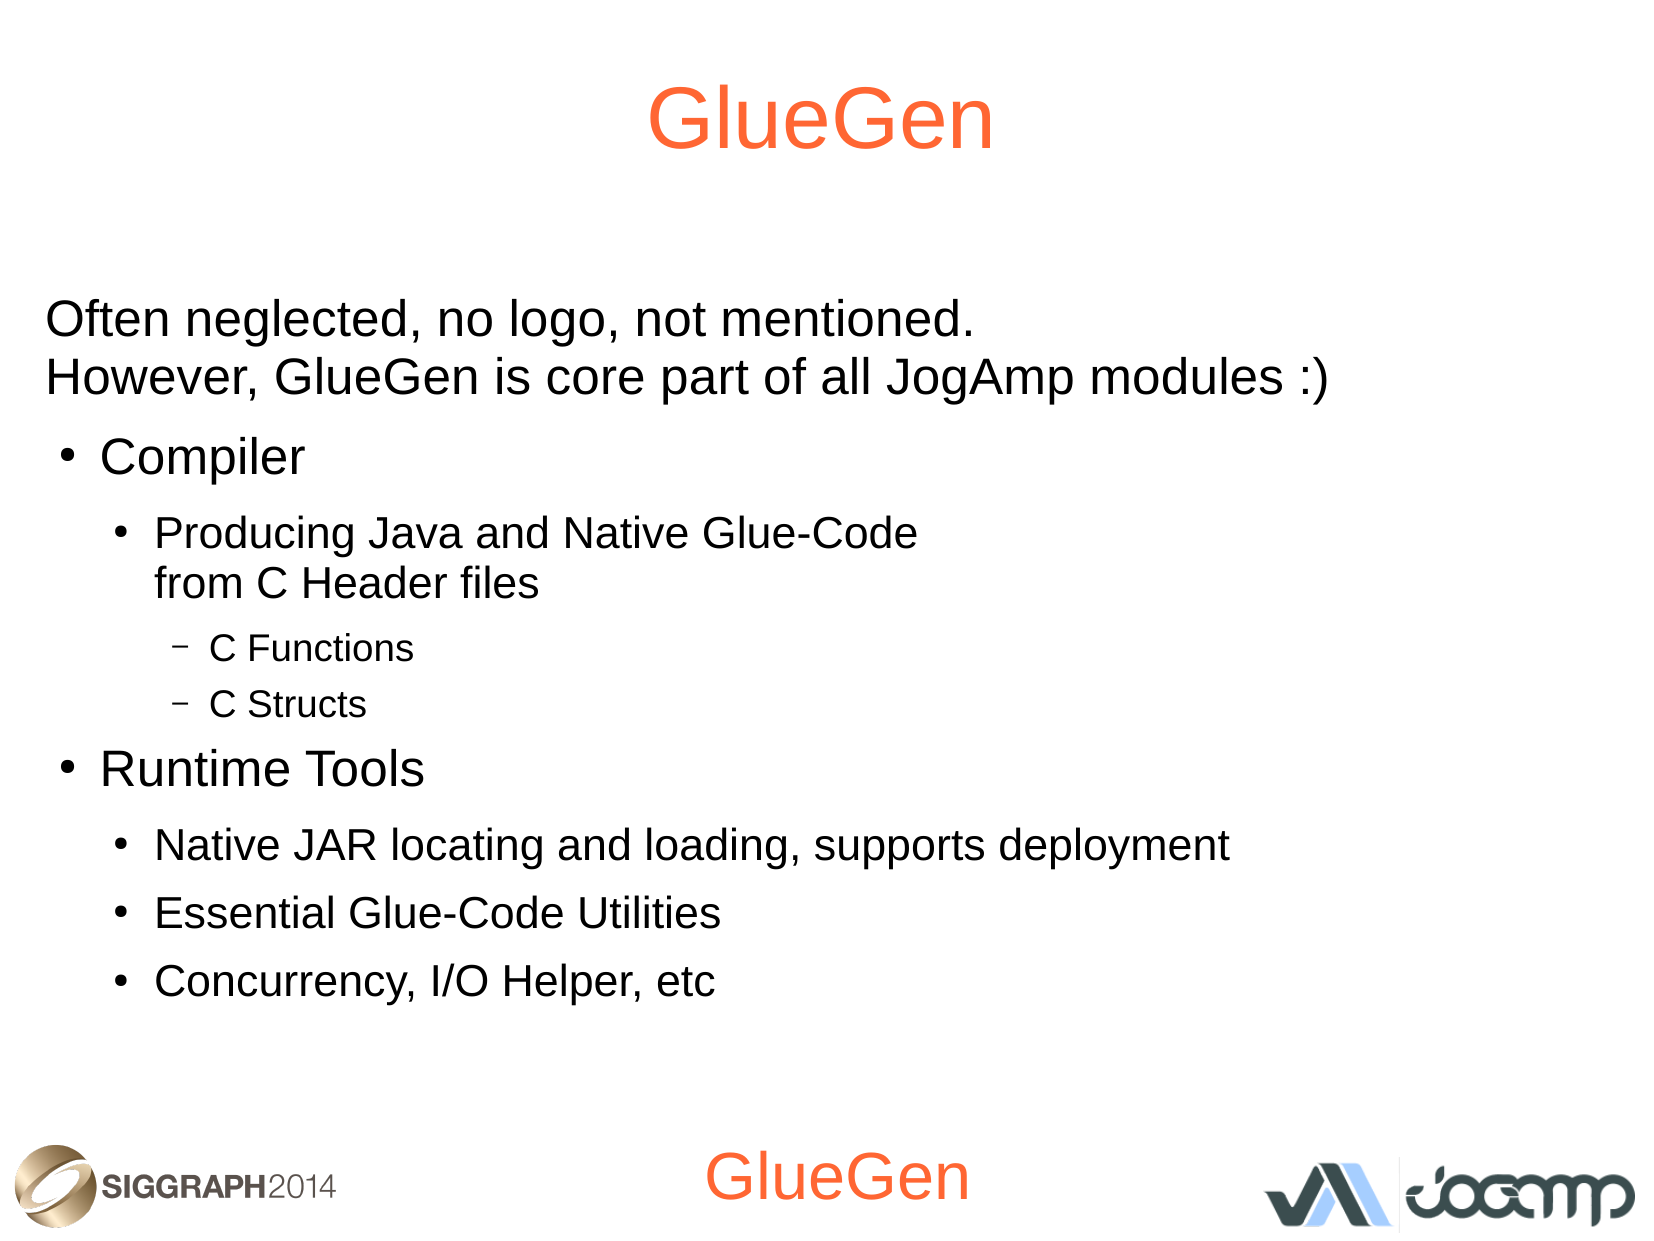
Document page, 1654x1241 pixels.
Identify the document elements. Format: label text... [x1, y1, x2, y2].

list Often neglected, no logo, not mentioned. However, GlueGen is core part of all JogAmp modules :) Compiler Producing Java and Native Glue-Code from C Header files C Functions C Structs Runtime Tools Native JAR locating and loading, supports deployment Essential Glue-Code Utilities Concurrency, I/O Helper, etc [45, 290, 1606, 1010]
picture [7, 1133, 343, 1239]
title GlueGen [68, 49, 1576, 188]
picture [1262, 1157, 1635, 1233]
text_box GlueGen [690, 1131, 988, 1221]
